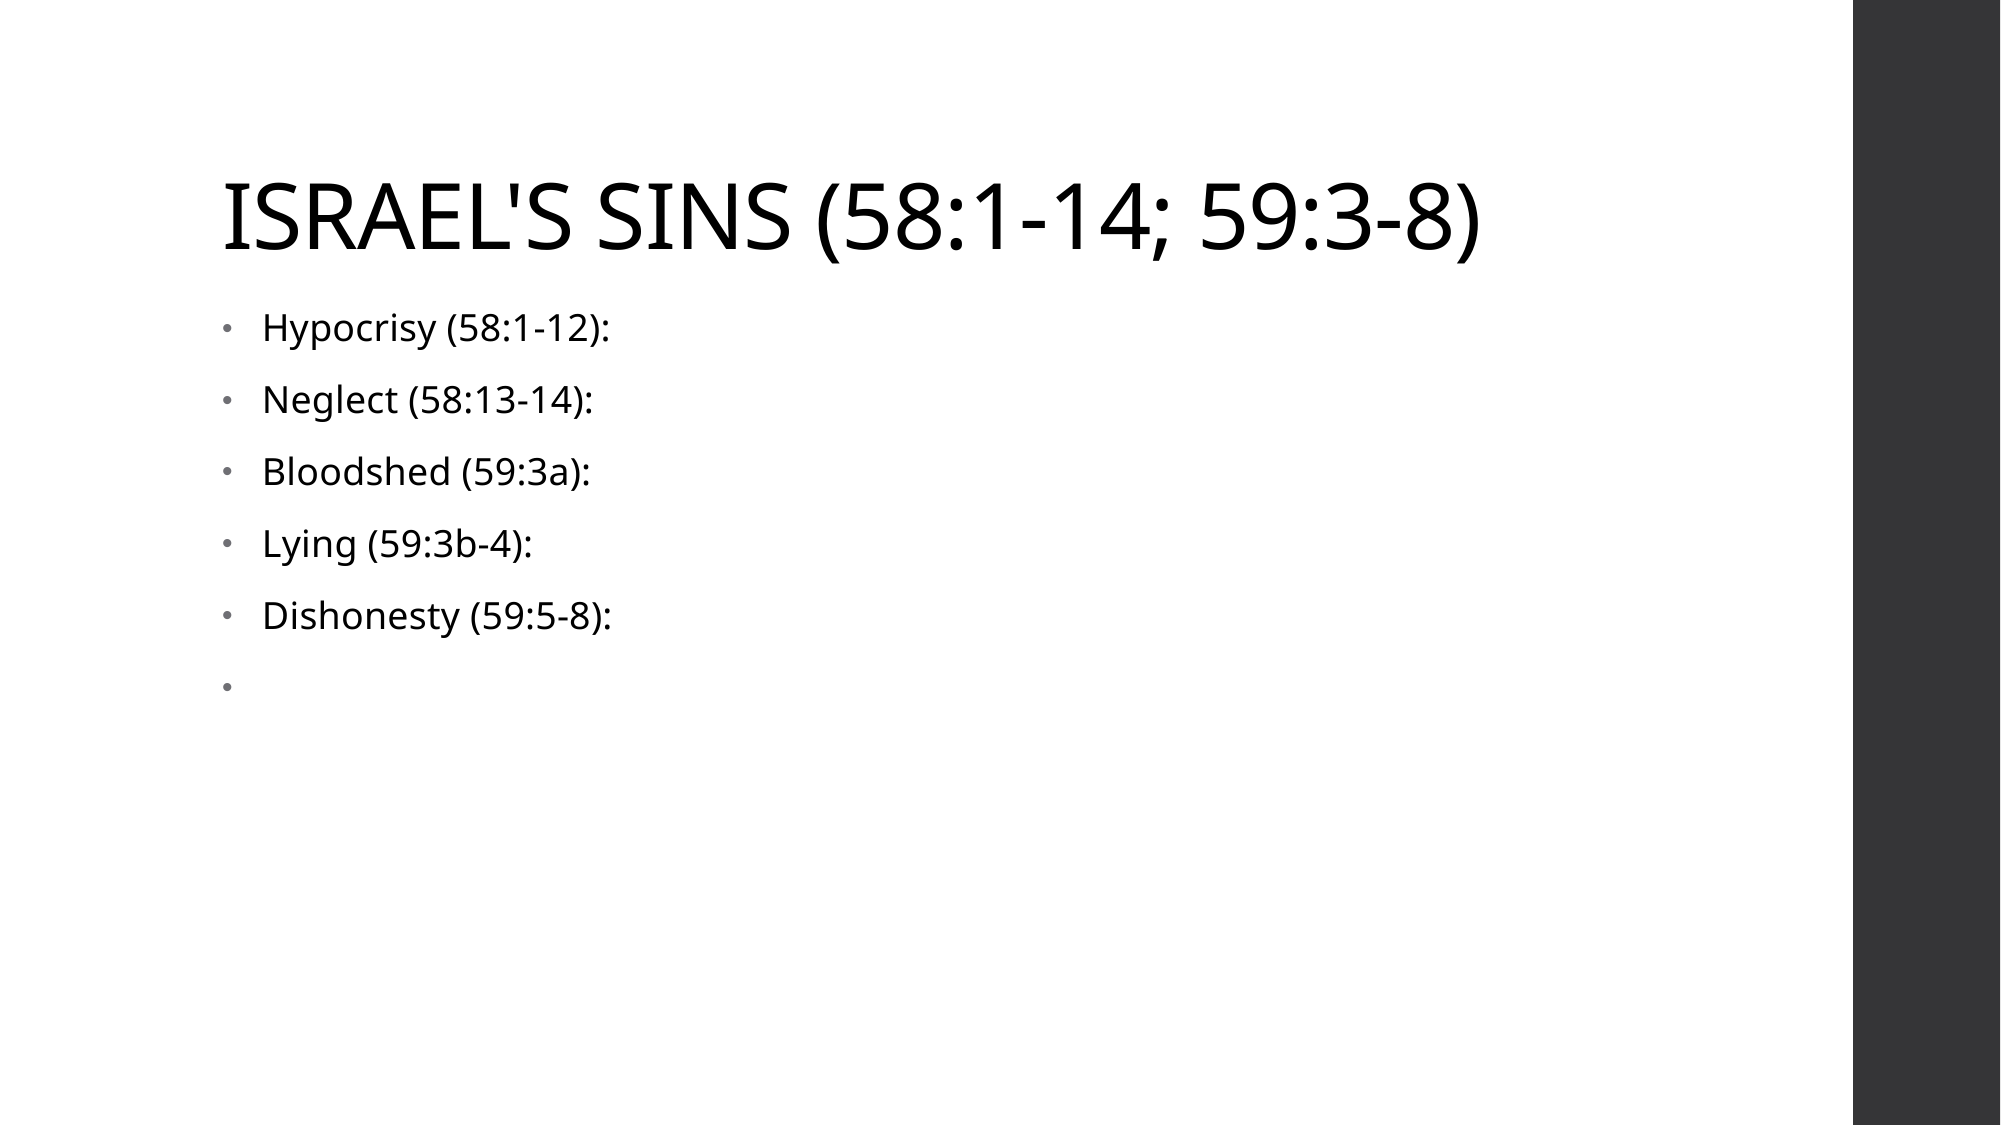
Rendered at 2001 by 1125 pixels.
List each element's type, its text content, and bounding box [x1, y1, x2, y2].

title ISRAEL'S SINS (58:1-14; 59:3-8) [206, 60, 1797, 278]
list Hypocrisy (58:1-12): Neglect (58:13-14): Bloodshed (59:3a): Lying (59:3b-4): Dishonesty (59:5-8): [206, 299, 1617, 1014]
